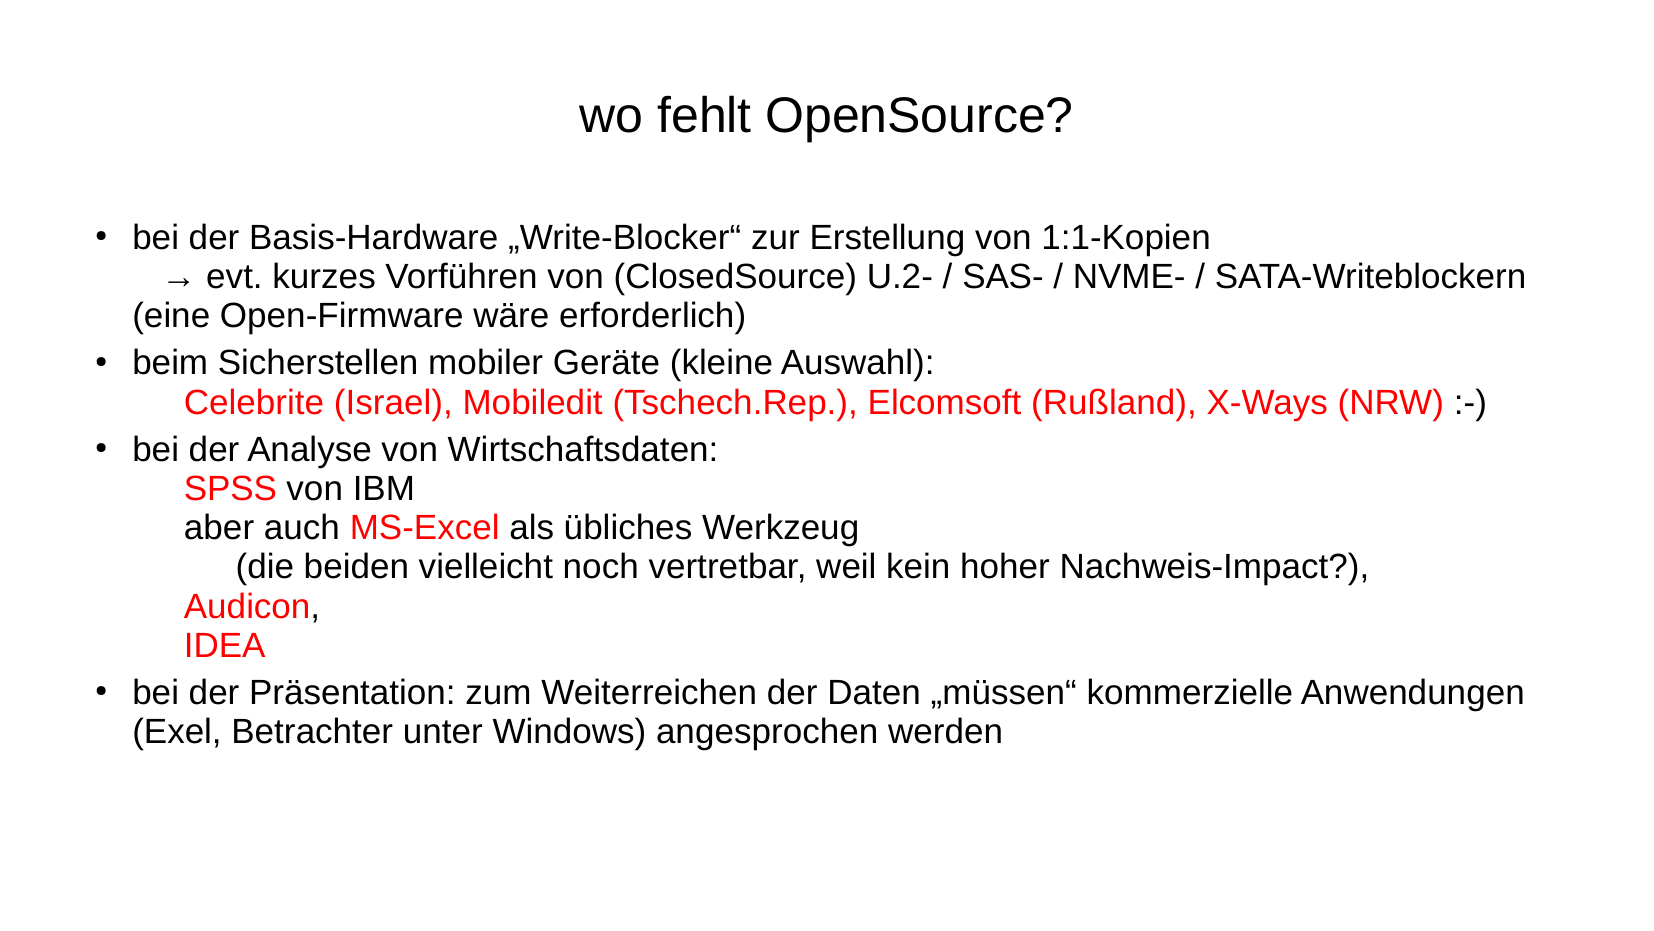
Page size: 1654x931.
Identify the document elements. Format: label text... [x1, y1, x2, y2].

list bei der Basis-Hardware „Write-Blocker“ zur Erstellung von 1:1-Kopien → evt. kurzes Vorführen von (ClosedSource) U.2- / SAS- / NVME- / SATA-Writeblockern (eine Open-Firmware wäre erforderlich) beim Sicherstellen mobiler Geräte (kleine Auswahl): Celebrite (Israel), Mobiledit (Tschech.Rep.), Elcomsoft (Rußland), X-Ways (NRW) :-) bei der Analyse von Wirtschaftsdaten: SPSS von IBM aber auch MS-Excel als übliches Werkzeug (die beiden vielleicht noch vertretbar, weil kein hoher Nachweis-Impact?), Audicon, IDEA bei der Präsentation: zum Weiterreichen der Daten „müssen“ kommerzielle Anwendungen (Exel, Betrachter unter Windows) angesprochen werden [82, 217, 1571, 758]
title wo fehlt OpenSource? [82, 37, 1571, 193]
